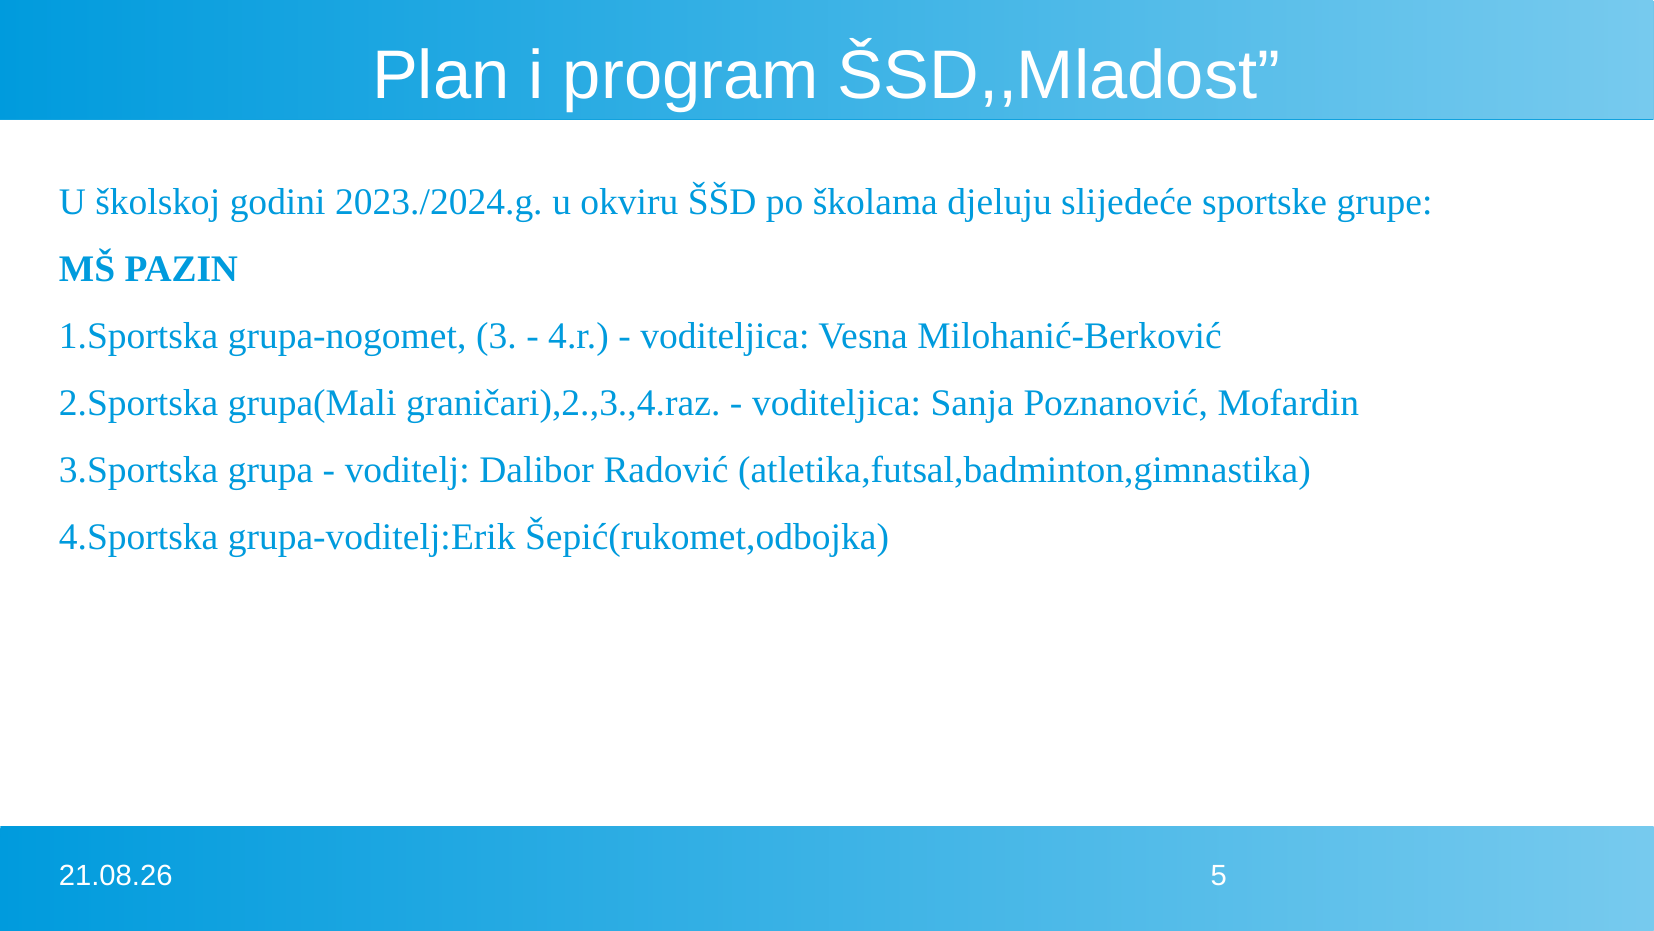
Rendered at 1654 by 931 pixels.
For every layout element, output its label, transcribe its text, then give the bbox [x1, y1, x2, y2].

list U školskoj godini 2023./2024.g. u okviru ŠŠD po školama djeluju slijedeće sportske grupe: MŠ PAZIN 1.Sportska grupa-nogomet, (3. - 4.r.) - voditeljica: Vesna Milohanić-Berković 2.Sportska grupa(Mali graničari),2.,3.,4.raz. - voditeljica: Sanja Poznanović, Mofardin 3.Sportska grupa - voditelj: Dalibor Radović (atletika,futsal,badminton,gimnastika) 4.Sportska grupa-voditelj:Erik Šepić(rukomet,odbojka) [59, 177, 1595, 768]
title Plan i program ŠSD,,Mladost” [59, 29, 1595, 108]
text_box 9.10.2023. [59, 856, 443, 916]
text_box [1210, 856, 1595, 916]
